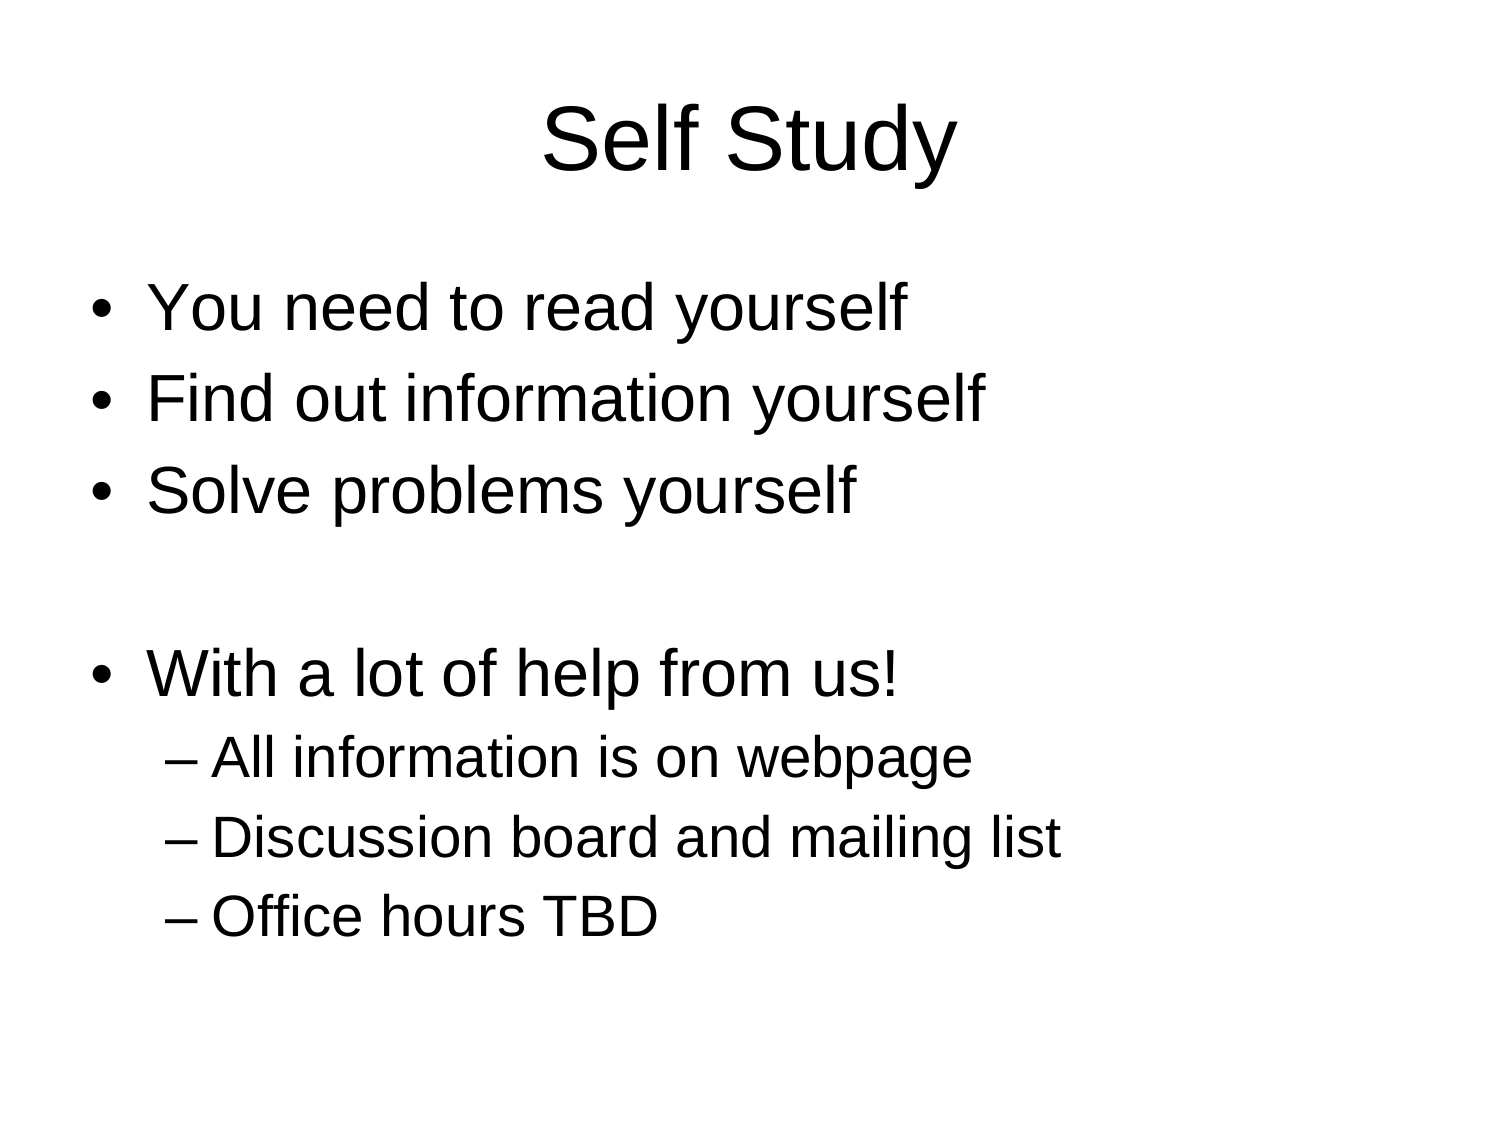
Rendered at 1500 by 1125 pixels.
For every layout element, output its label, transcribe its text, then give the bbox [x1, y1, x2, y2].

list You need to read yourself Find out information yourself Solve problems yourself With a lot of help from us! All information is on webpage Discussion board and mailing list Office hours TBD [75, 262, 1426, 1049]
title Self Study [75, 45, 1426, 233]
